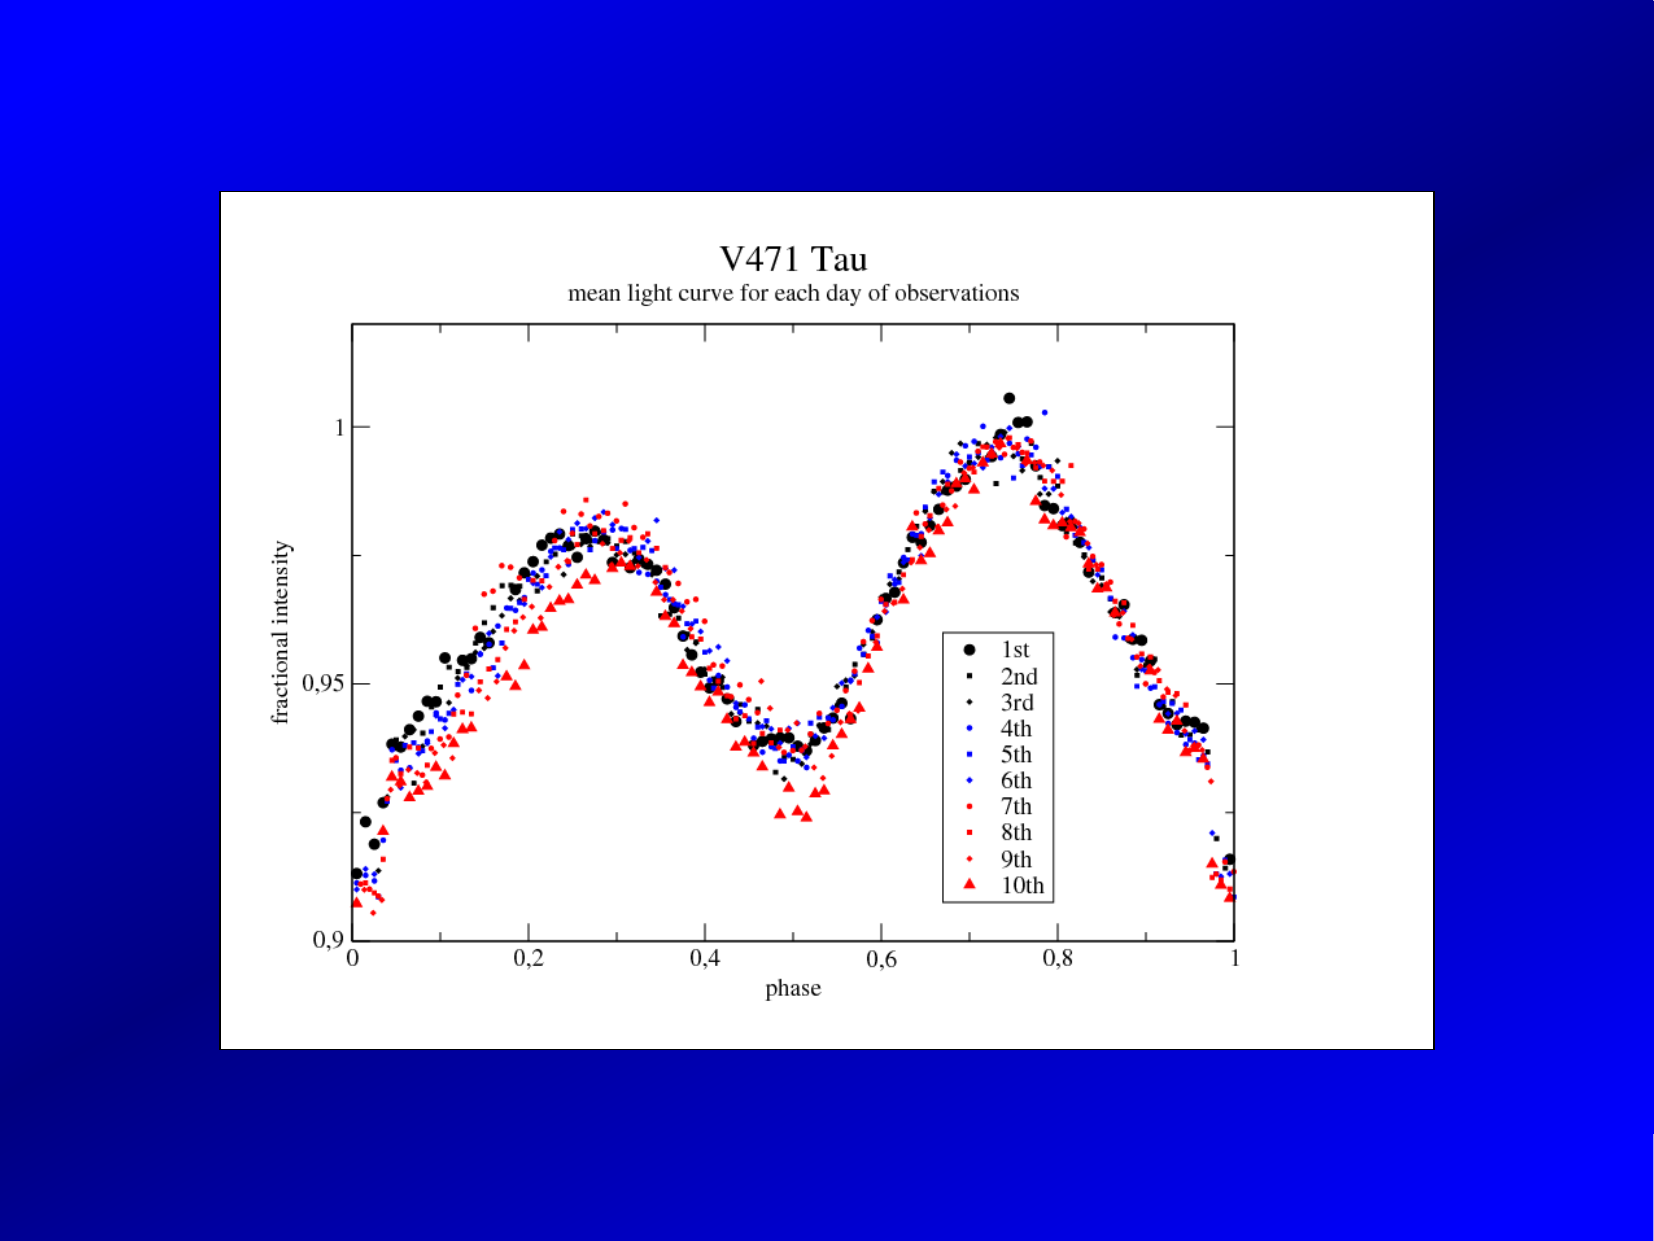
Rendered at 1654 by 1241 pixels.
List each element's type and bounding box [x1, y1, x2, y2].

picture [220, 192, 1434, 1049]
